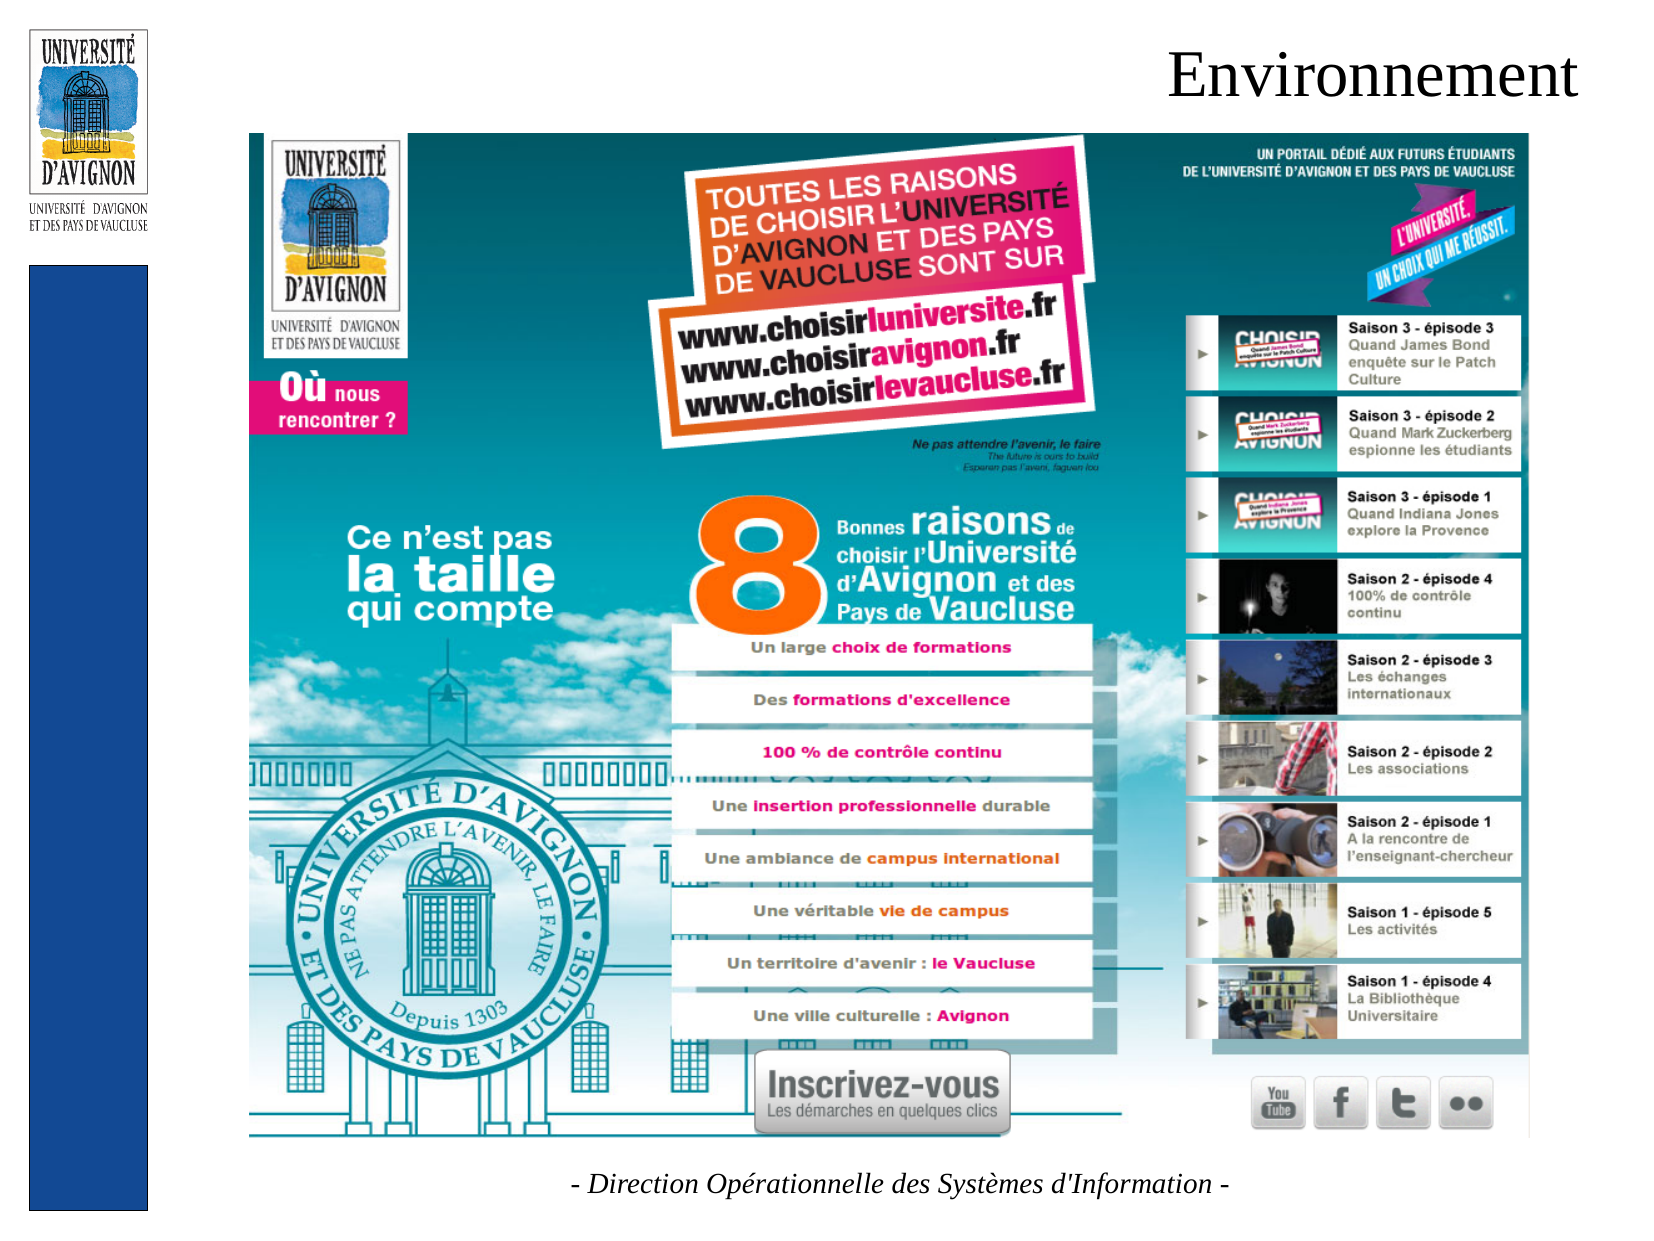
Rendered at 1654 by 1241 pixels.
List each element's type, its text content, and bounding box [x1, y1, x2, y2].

text_box - Direction Opérationnelle des Systèmes d'Information - [236, 1160, 1566, 1208]
picture [249, 133, 1530, 1138]
text_box [29, 265, 148, 1211]
picture [29, 29, 148, 236]
text_box Environnement [177, 29, 1595, 119]
